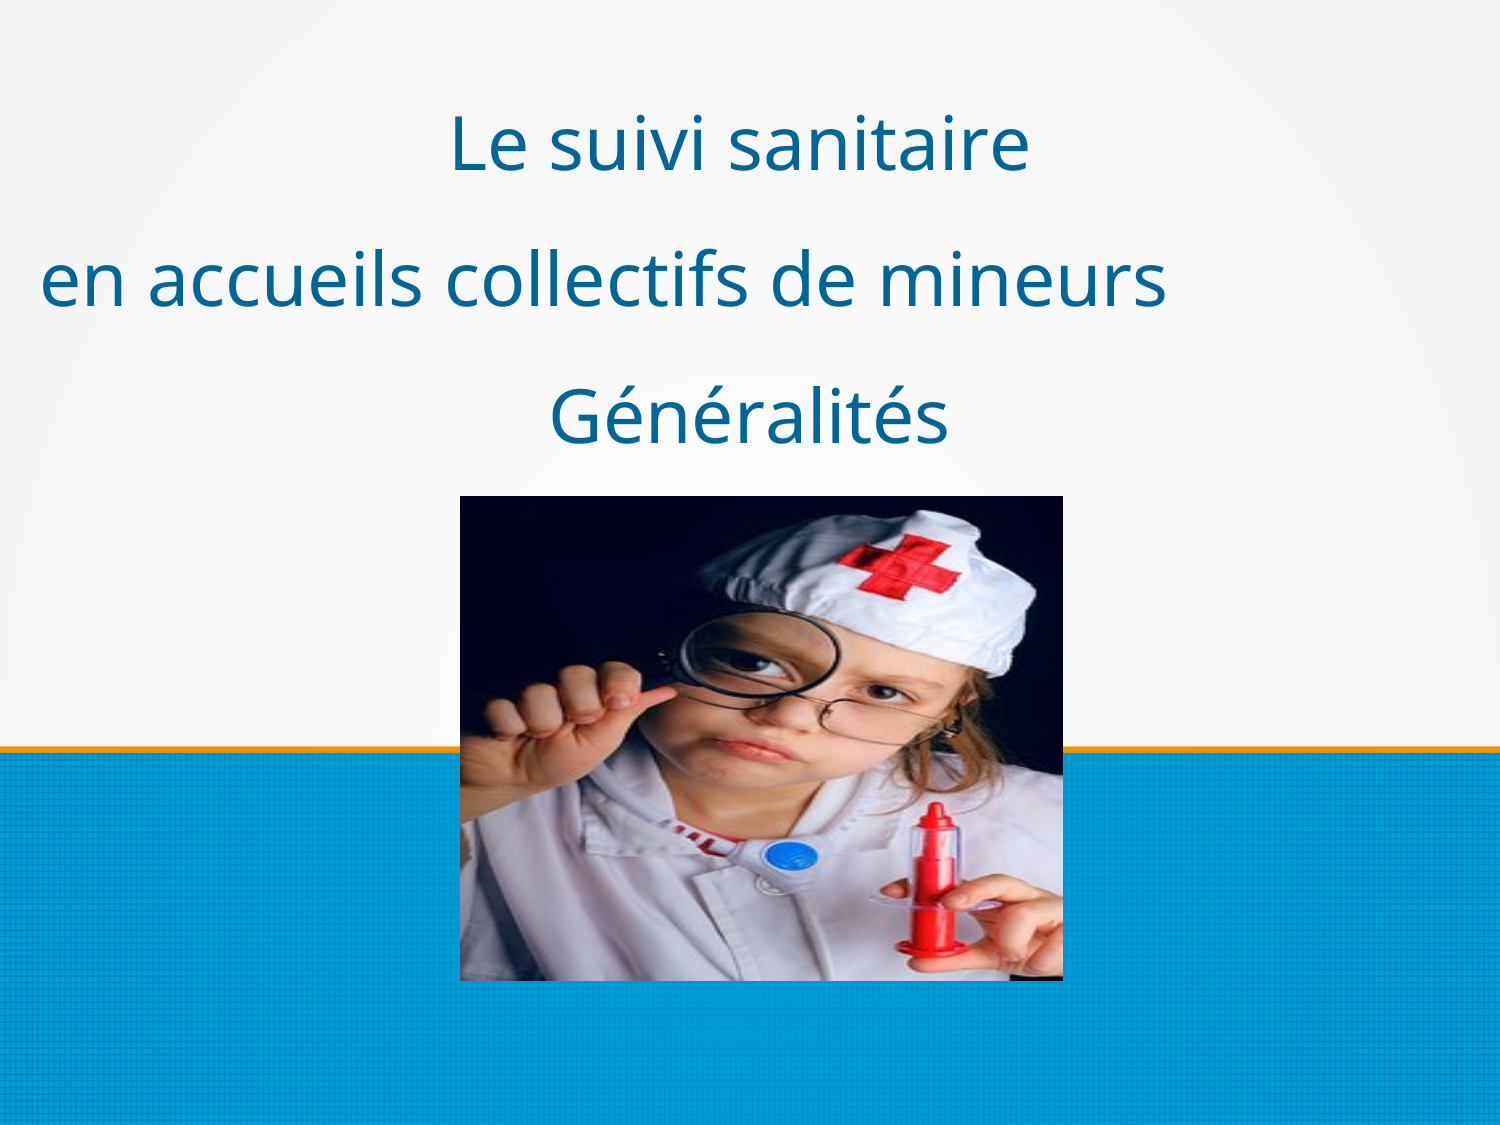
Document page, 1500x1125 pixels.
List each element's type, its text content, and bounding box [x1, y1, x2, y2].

text_box Le suivi sanitaire en accueils collectifs de mineurs Généralités [24, 87, 1476, 467]
picture [0, 0, 1500, 980]
